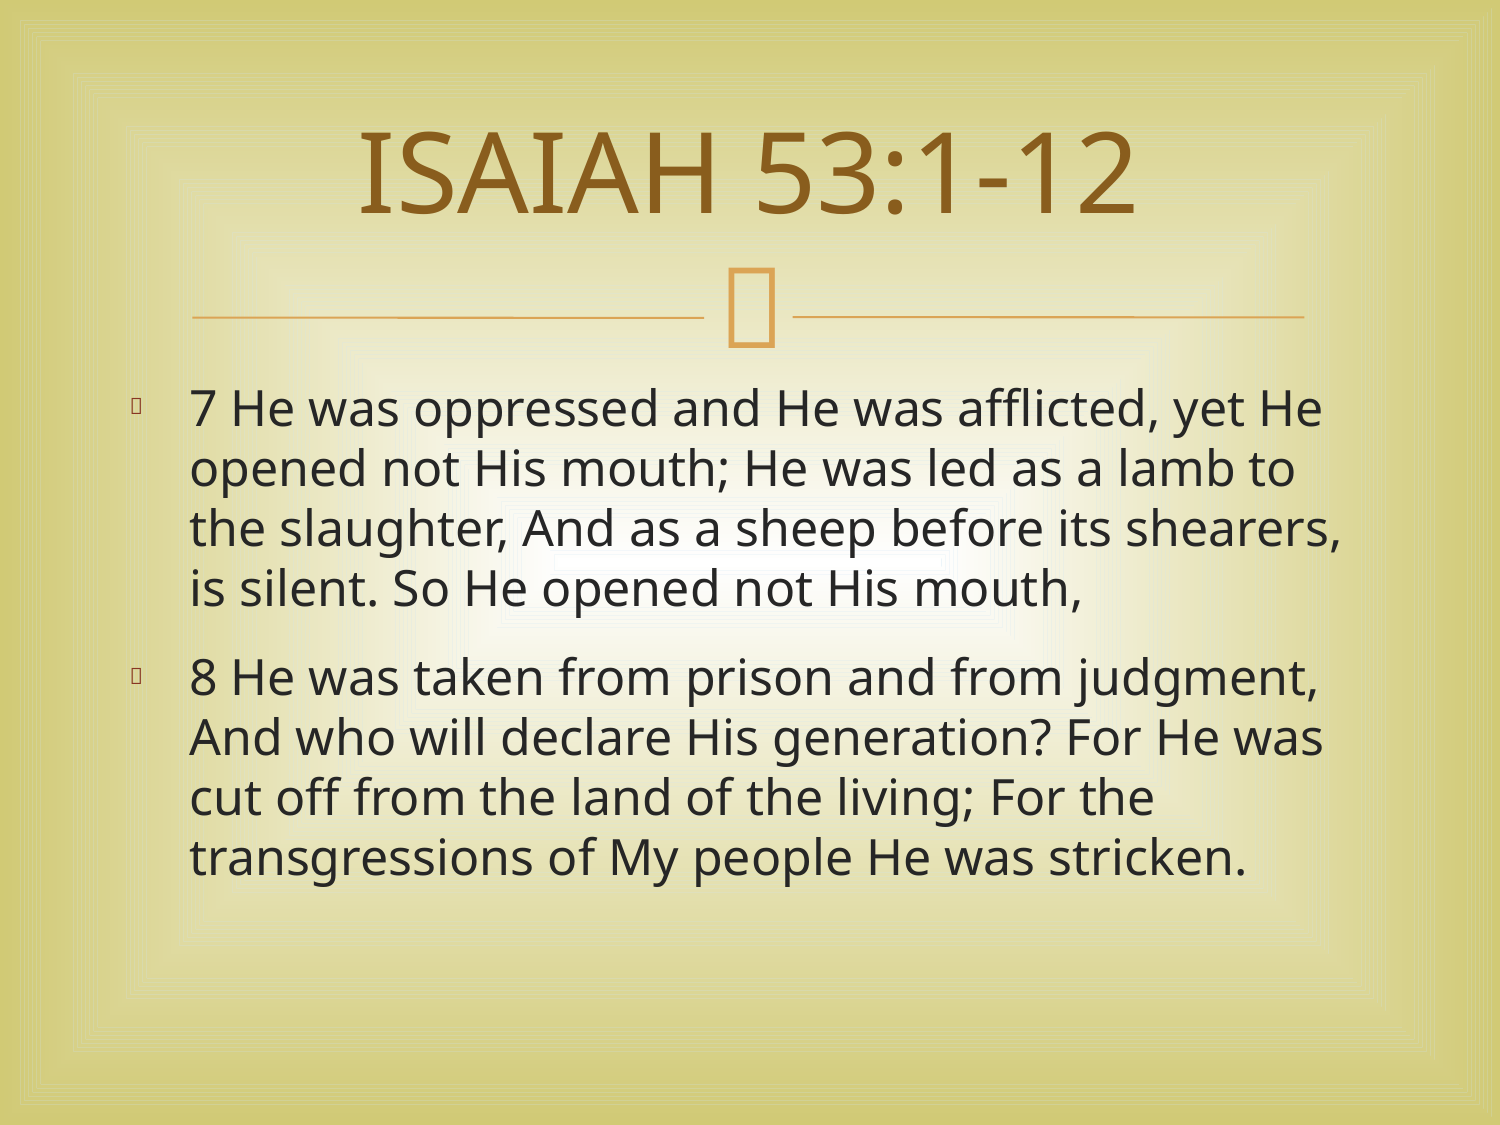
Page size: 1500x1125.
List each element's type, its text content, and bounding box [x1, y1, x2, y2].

title ISAIAH 53:1-12 [112, 93, 1386, 267]
list 7 He was oppressed and He was afflicted, yet He opened not His mouth; He was led as a lamb to the slaughter, And as a sheep before its shearers, is silent. So He opened not His mouth, 8 He was taken from prison and from judgment, And who will declare His generation? For He was cut off from the land of the living; For the transgressions of My people He was stricken. [114, 368, 1386, 1005]
